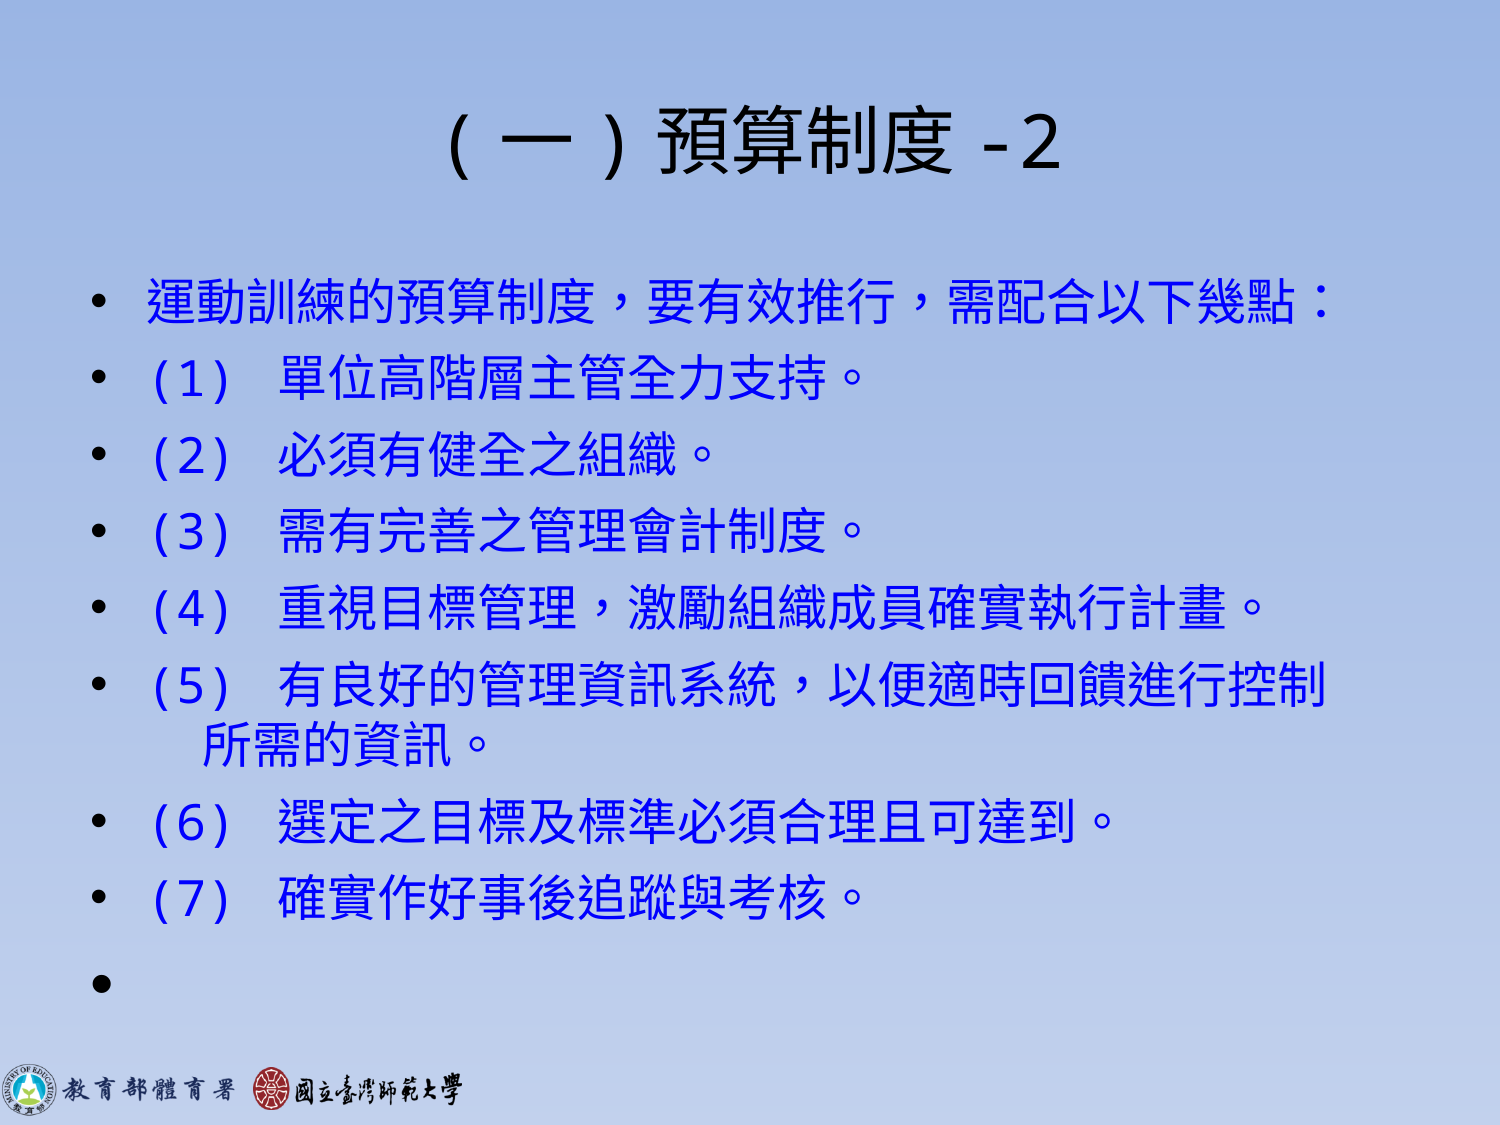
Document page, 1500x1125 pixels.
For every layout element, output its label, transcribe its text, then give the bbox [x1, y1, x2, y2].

title (一)預算制度-2 [75, 45, 1426, 233]
list 運動訓練的預算制度，要有效推行，需配合以下幾點： (1) 單位高階層主管全力支持。 (2) 必須有健全之組織。 (3) 需有完善之管理會計制度。 (4) 重視目標管理，激勵組織成員確實執行計畫。 (5) 有良好的管理資訊系統，以便適時回饋進行控制所需的資訊。 (6) 選定之目標及標準必須合理且可達到。 (7) 確實作好事後追蹤與考核。 [75, 262, 1365, 951]
